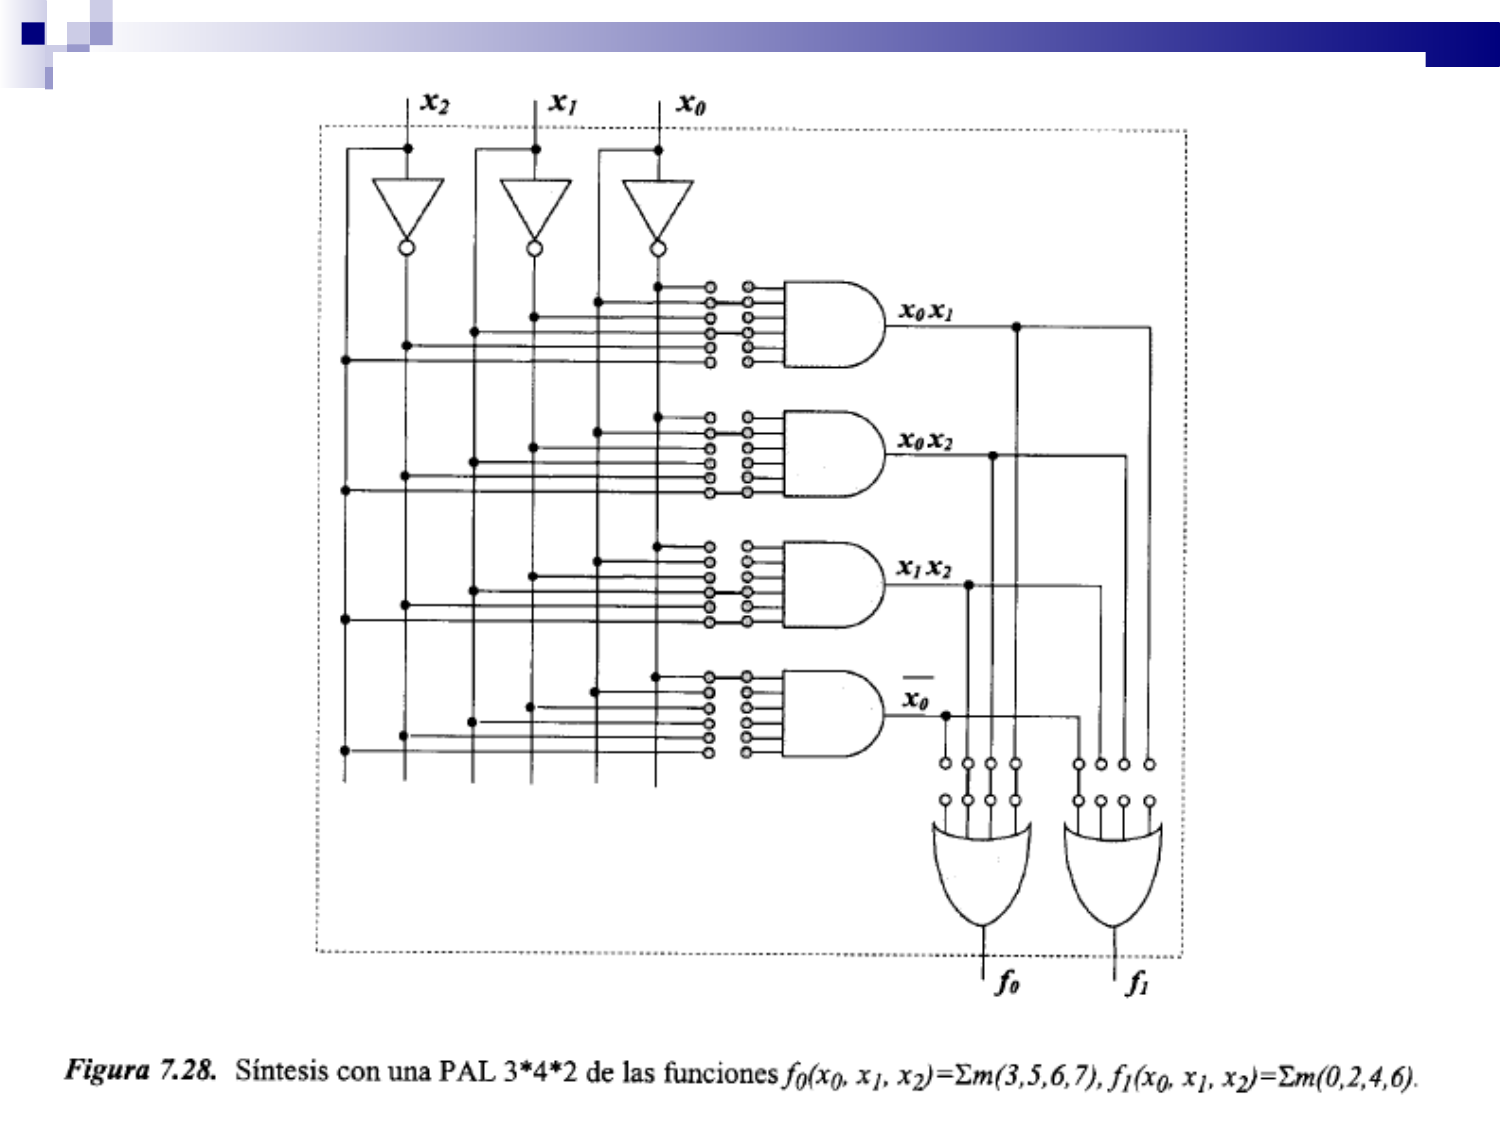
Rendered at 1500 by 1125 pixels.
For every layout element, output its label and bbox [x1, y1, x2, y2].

picture [53, 52, 1426, 1125]
